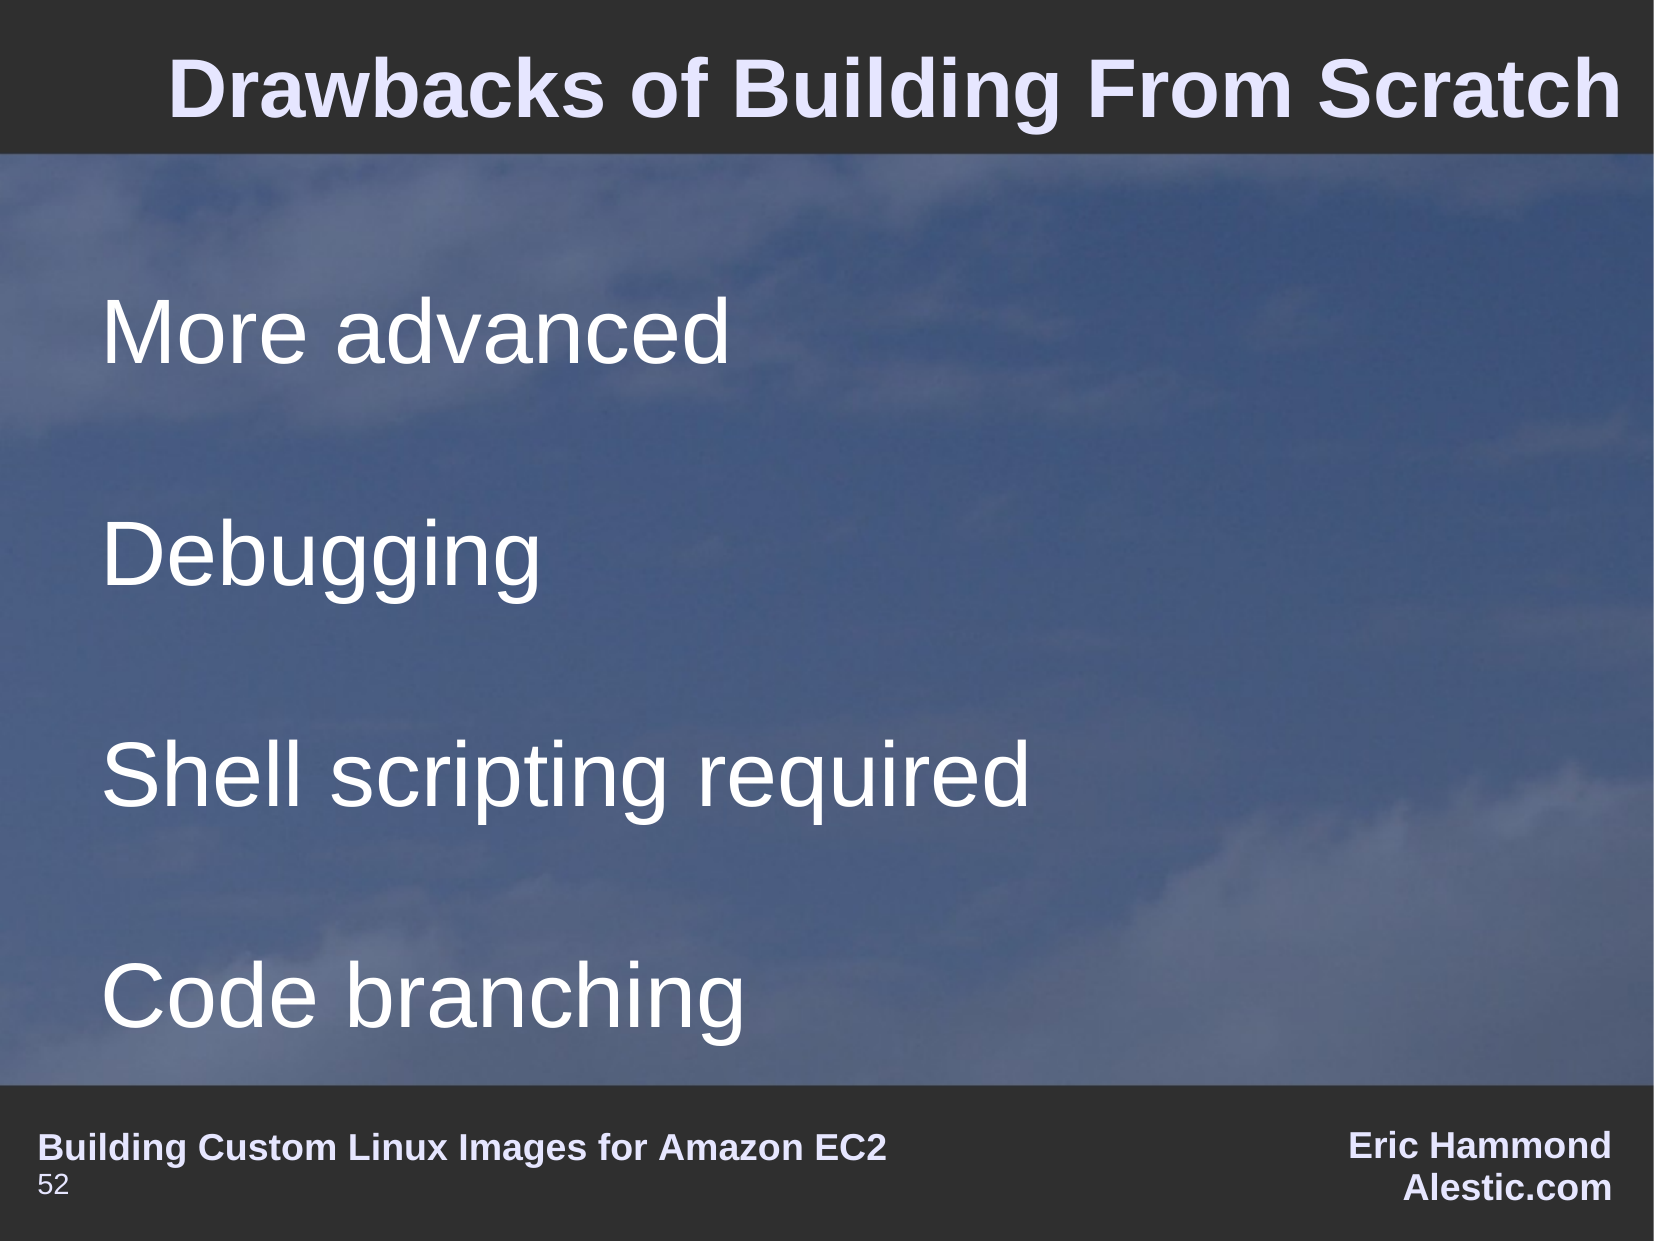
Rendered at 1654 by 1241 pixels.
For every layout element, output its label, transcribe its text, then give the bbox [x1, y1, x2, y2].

picture [0, 0, 1654, 1241]
list More advanced Debugging Shell scripting required Code branching [29, 177, 1625, 1049]
title Eric Hammond Alestic.com [1299, 1092, 1613, 1241]
title Drawbacks of Building From Scratch [29, 29, 1625, 148]
